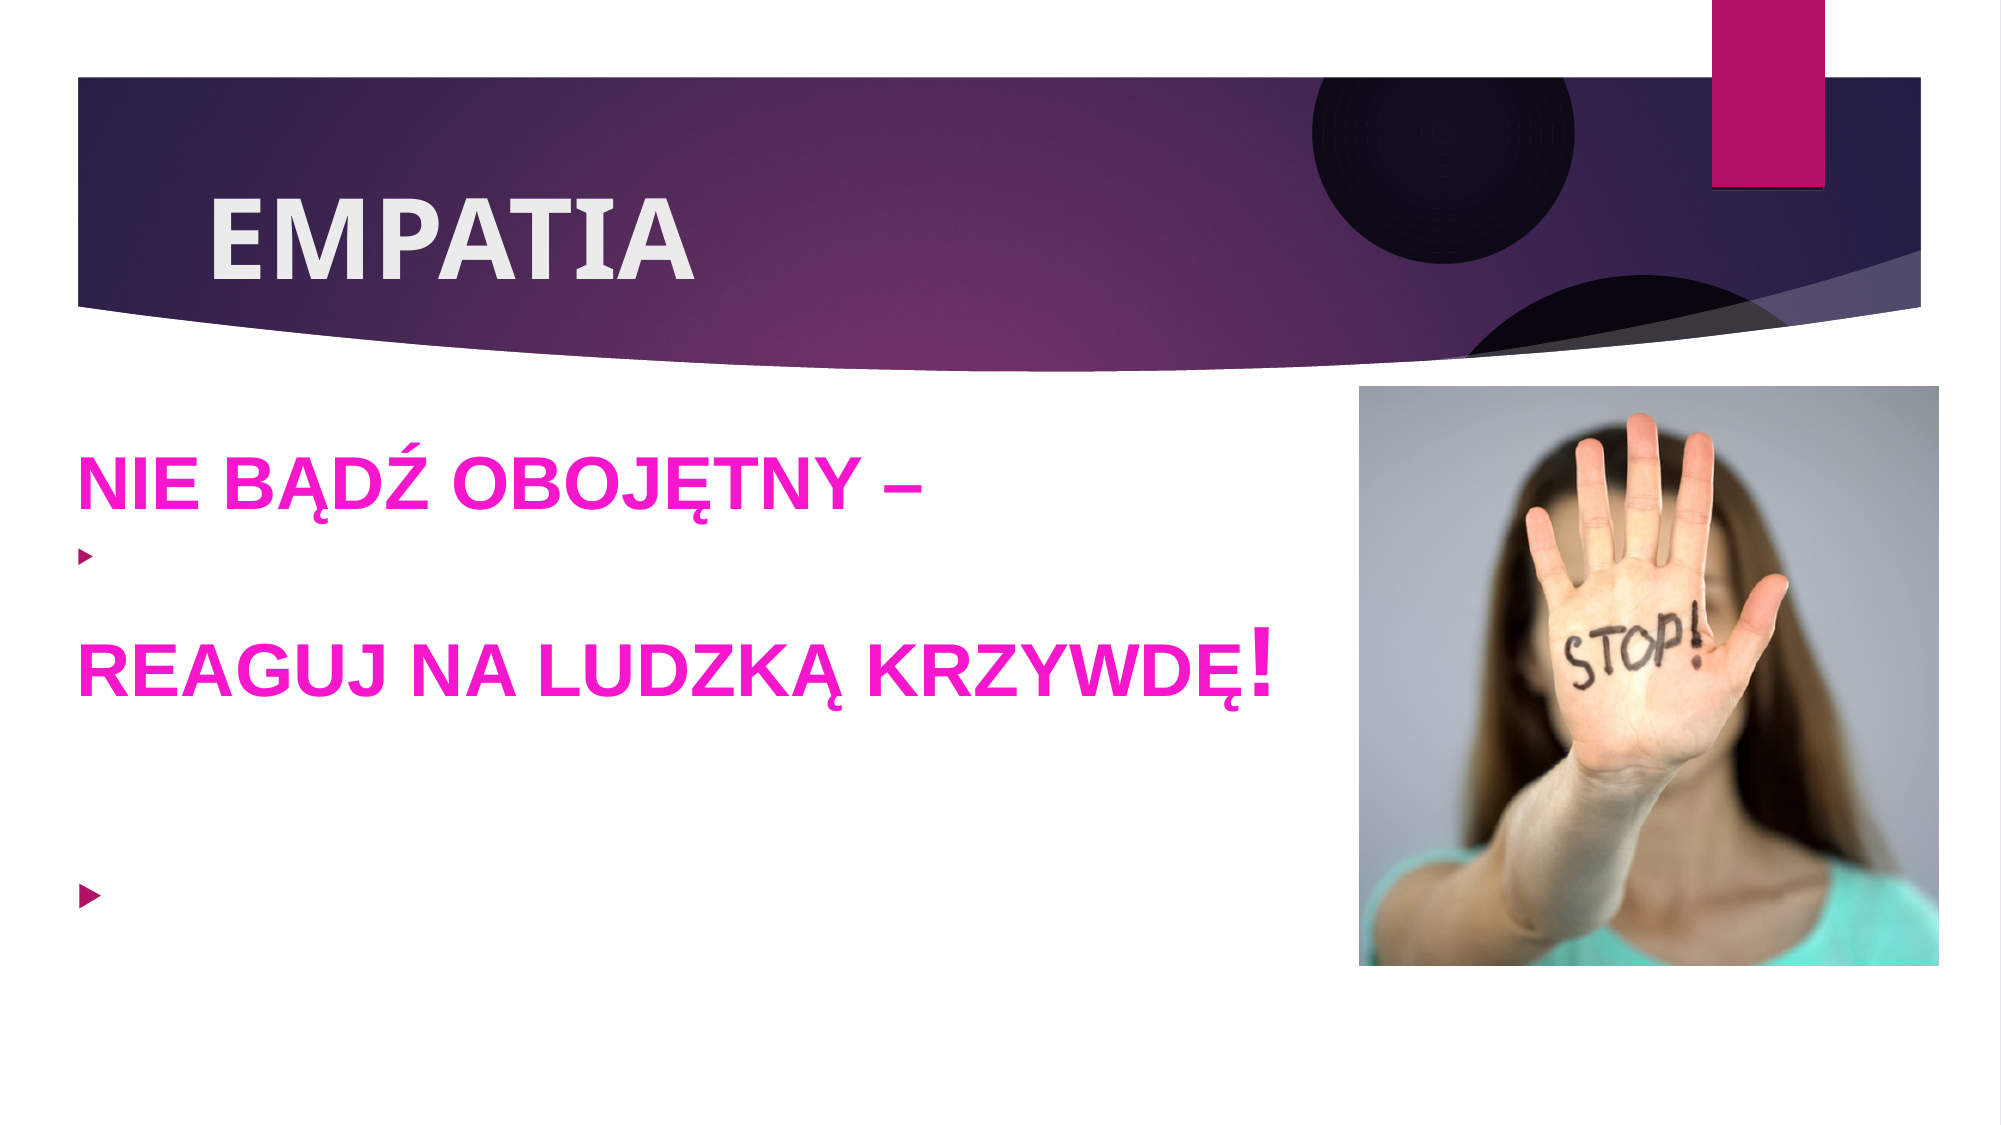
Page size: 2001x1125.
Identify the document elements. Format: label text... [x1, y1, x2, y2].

list NIE BĄDŹ OBOJĘTNY – REAGUJ NA LUDZKĄ KRZYWDĘ! [61, 427, 1912, 988]
picture [1359, 386, 1939, 966]
title EMPATIA [189, 159, 1627, 276]
